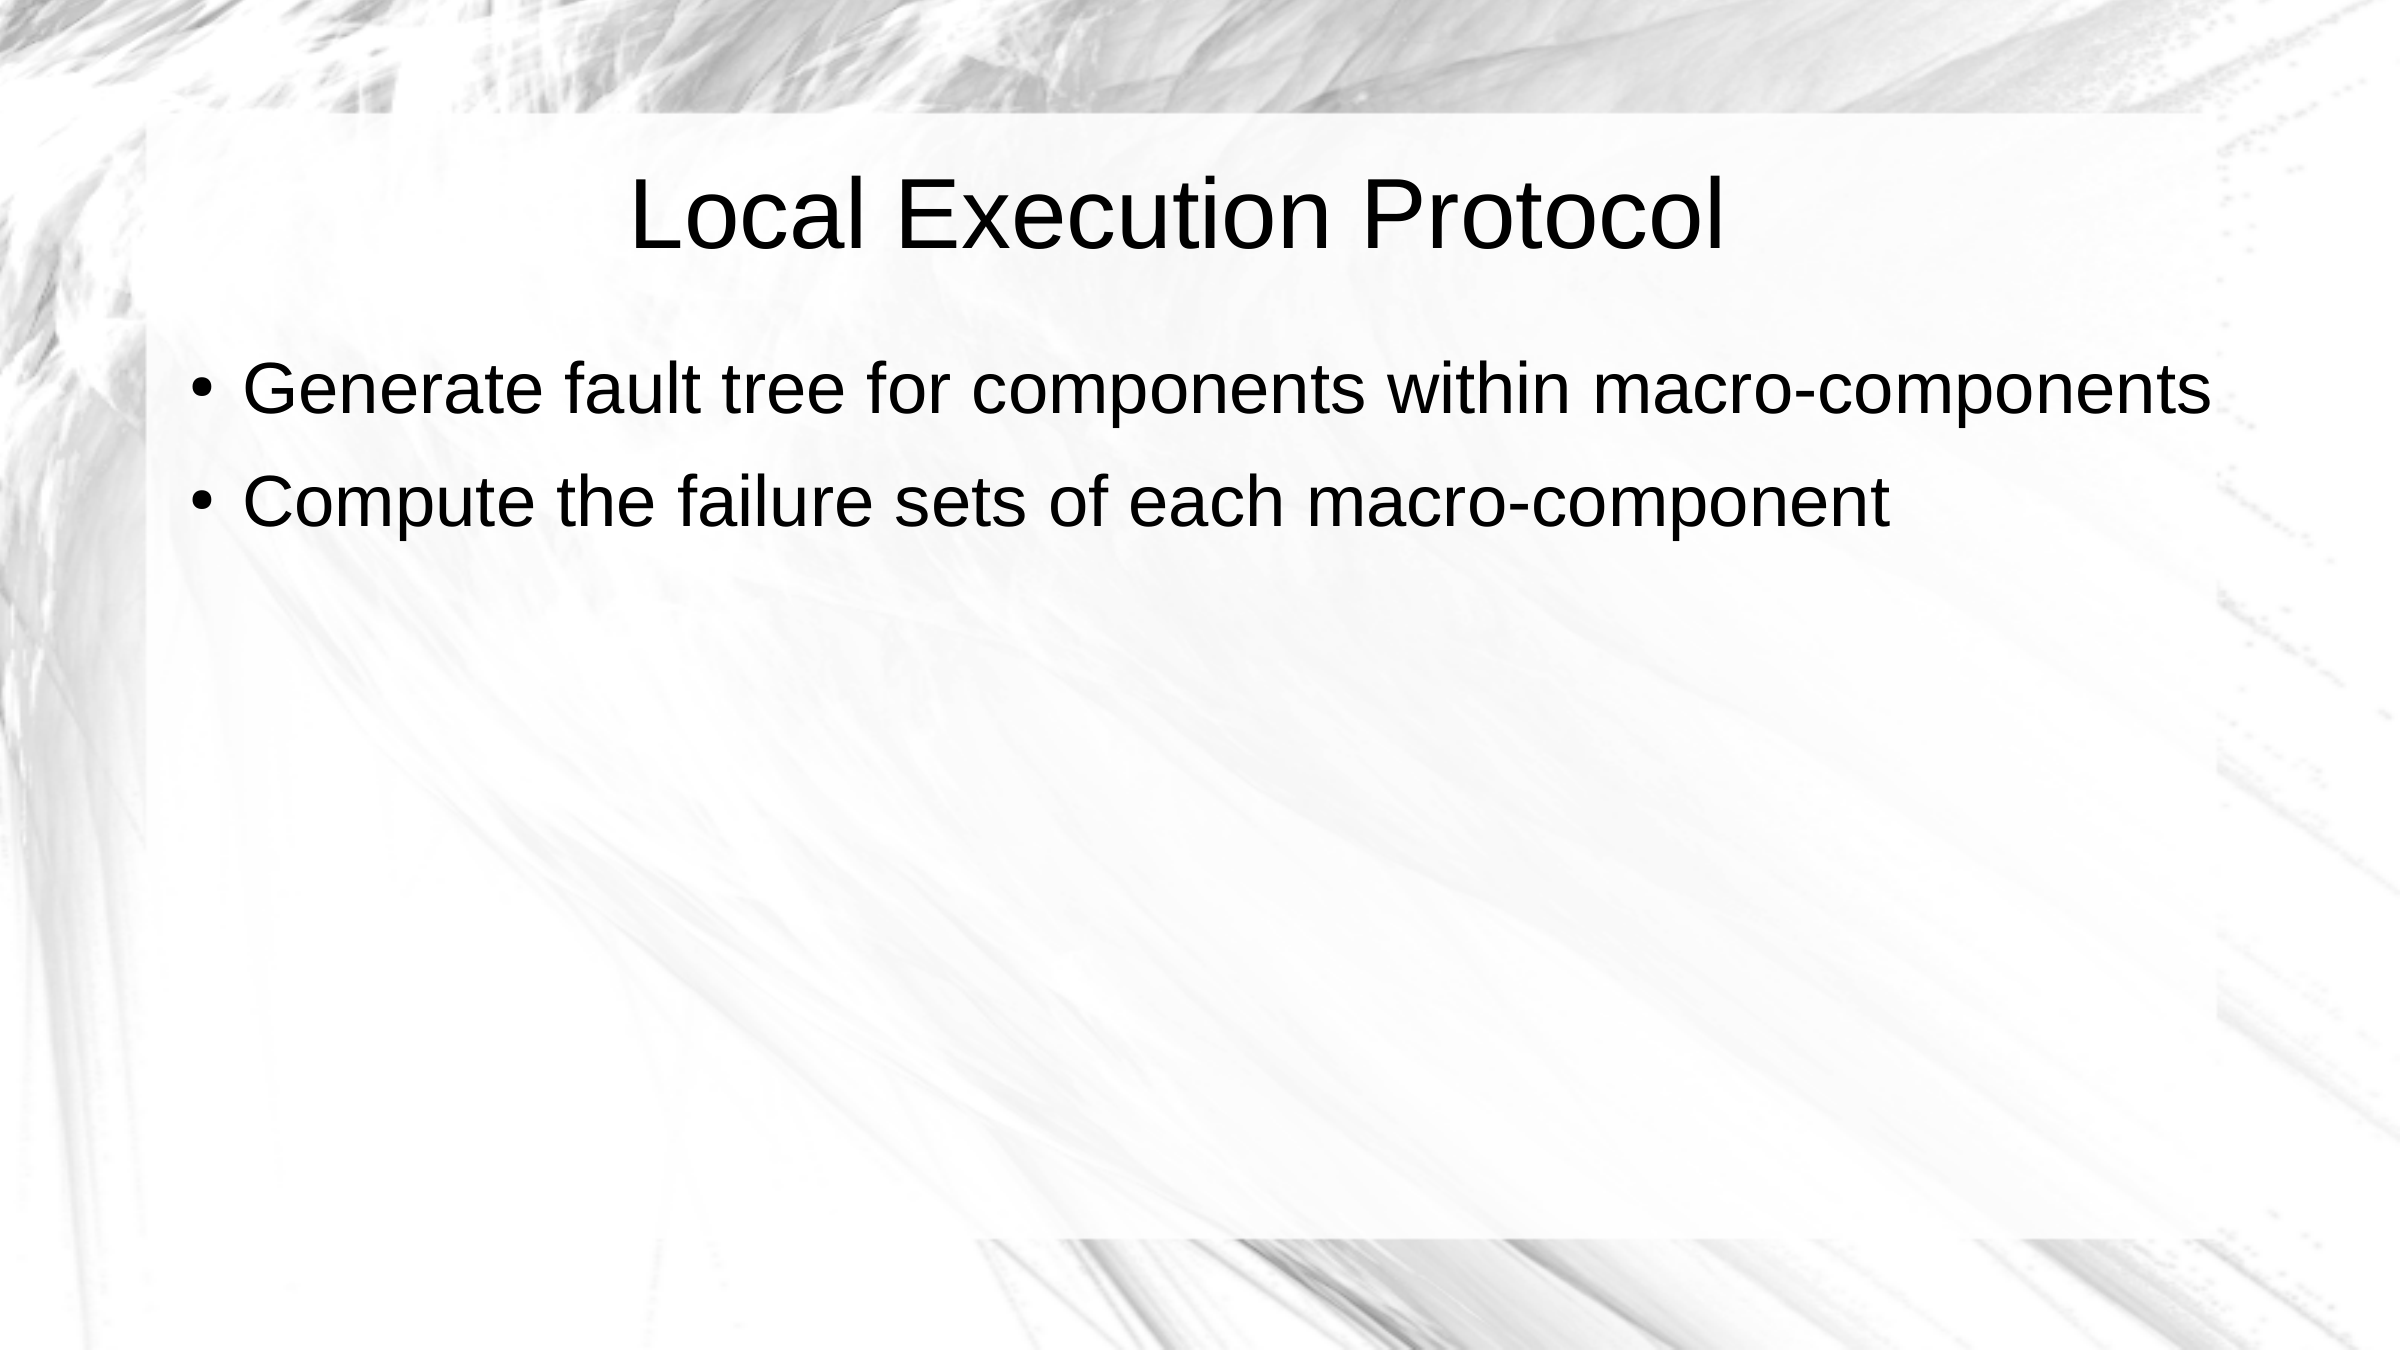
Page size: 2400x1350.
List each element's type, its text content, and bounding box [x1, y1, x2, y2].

picture [0, 0, 2400, 1350]
title Local Execution Protocol [171, 122, 2186, 305]
list Generate fault tree for components within macro-components Compute the failure sets of each macro-component [171, 348, 2280, 1029]
